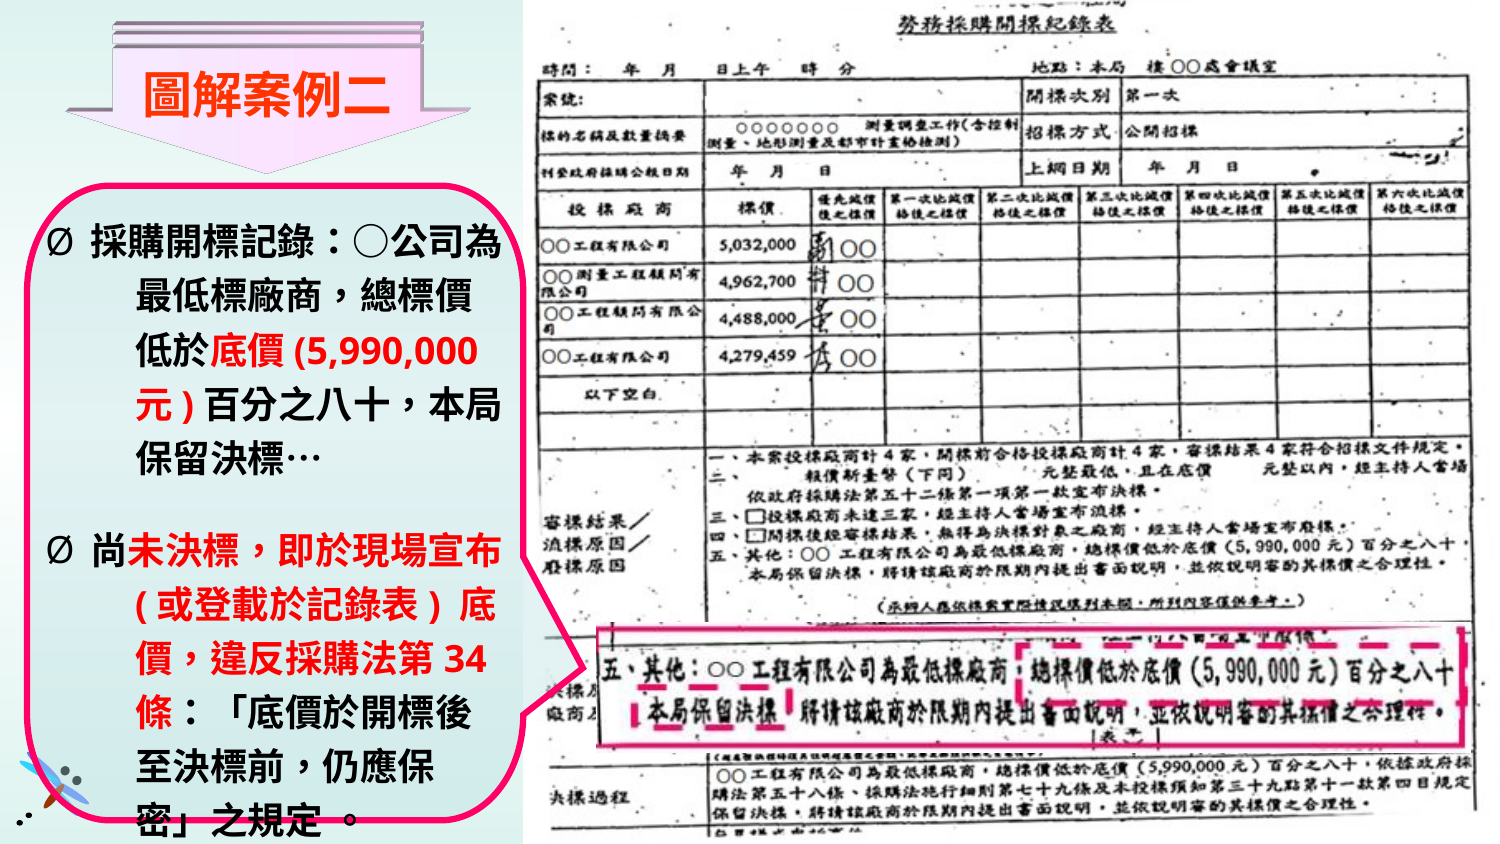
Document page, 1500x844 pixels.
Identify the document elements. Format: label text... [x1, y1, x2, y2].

text_box 圖解案例二 [142, 68, 393, 131]
text_box [71, 49, 461, 173]
text_box 採購開標記錄：○公司為最低標廠商，總標價低於底價(5,990,000元)百分之八十，本局保留決標… 尚未決標，即於現場宣布(或登載於記錄表) 底價，違反採購法第34條：「底價於開標後至決標前，仍應保密」之規定 。 [27, 185, 583, 821]
text_box [113, 35, 420, 43]
picture [523, 0, 1500, 844]
